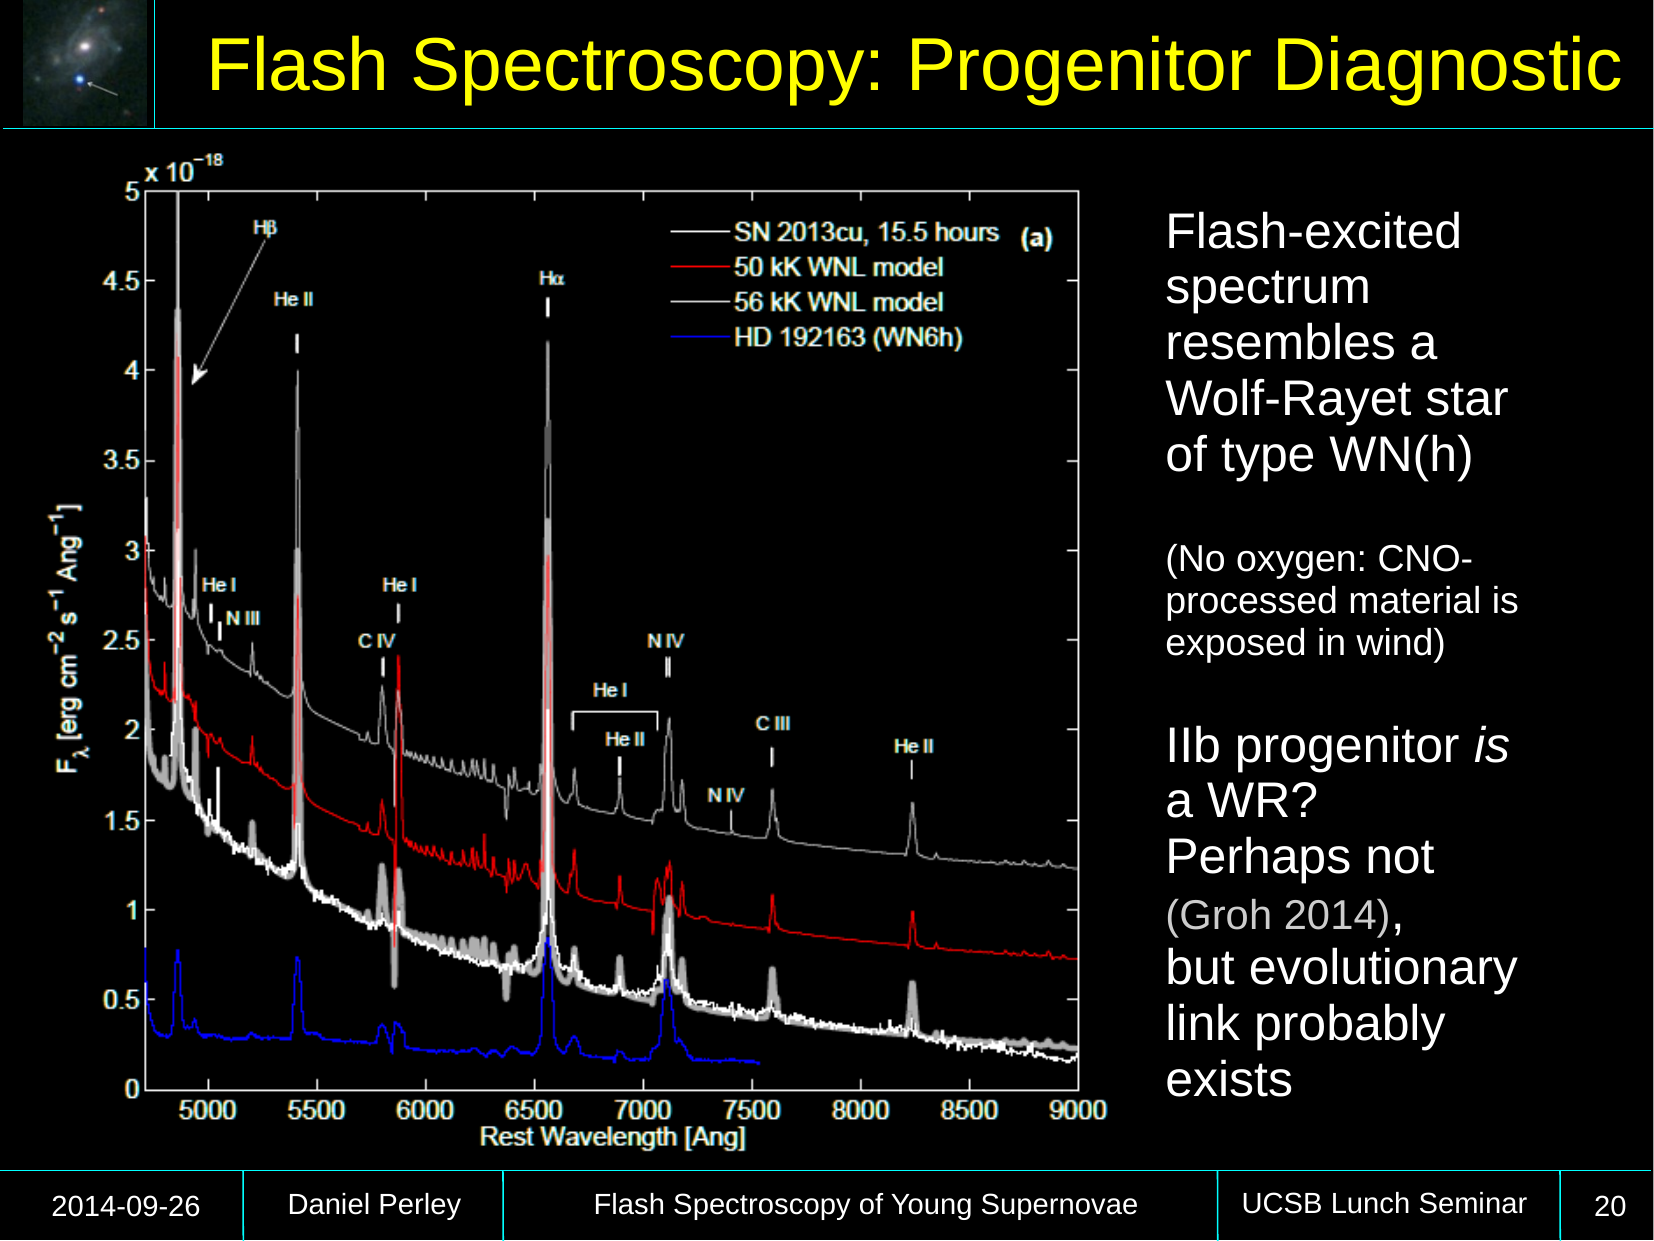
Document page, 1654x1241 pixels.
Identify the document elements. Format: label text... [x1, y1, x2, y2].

text_box Flash-excited spectrum resembles a Wolf-Rayet star of type WN(h) (No oxygen: CNO-processed material is exposed in wind) [1150, 195, 1564, 671]
title Flash Spectroscopy: Progenitor Diagnostic [187, 21, 1624, 108]
text_box IIb progenitor is a WR? Perhaps not (Groh 2014), but evolutionary link probably exists [1150, 709, 1564, 1115]
picture [23, 0, 147, 126]
picture [29, 138, 1120, 1160]
